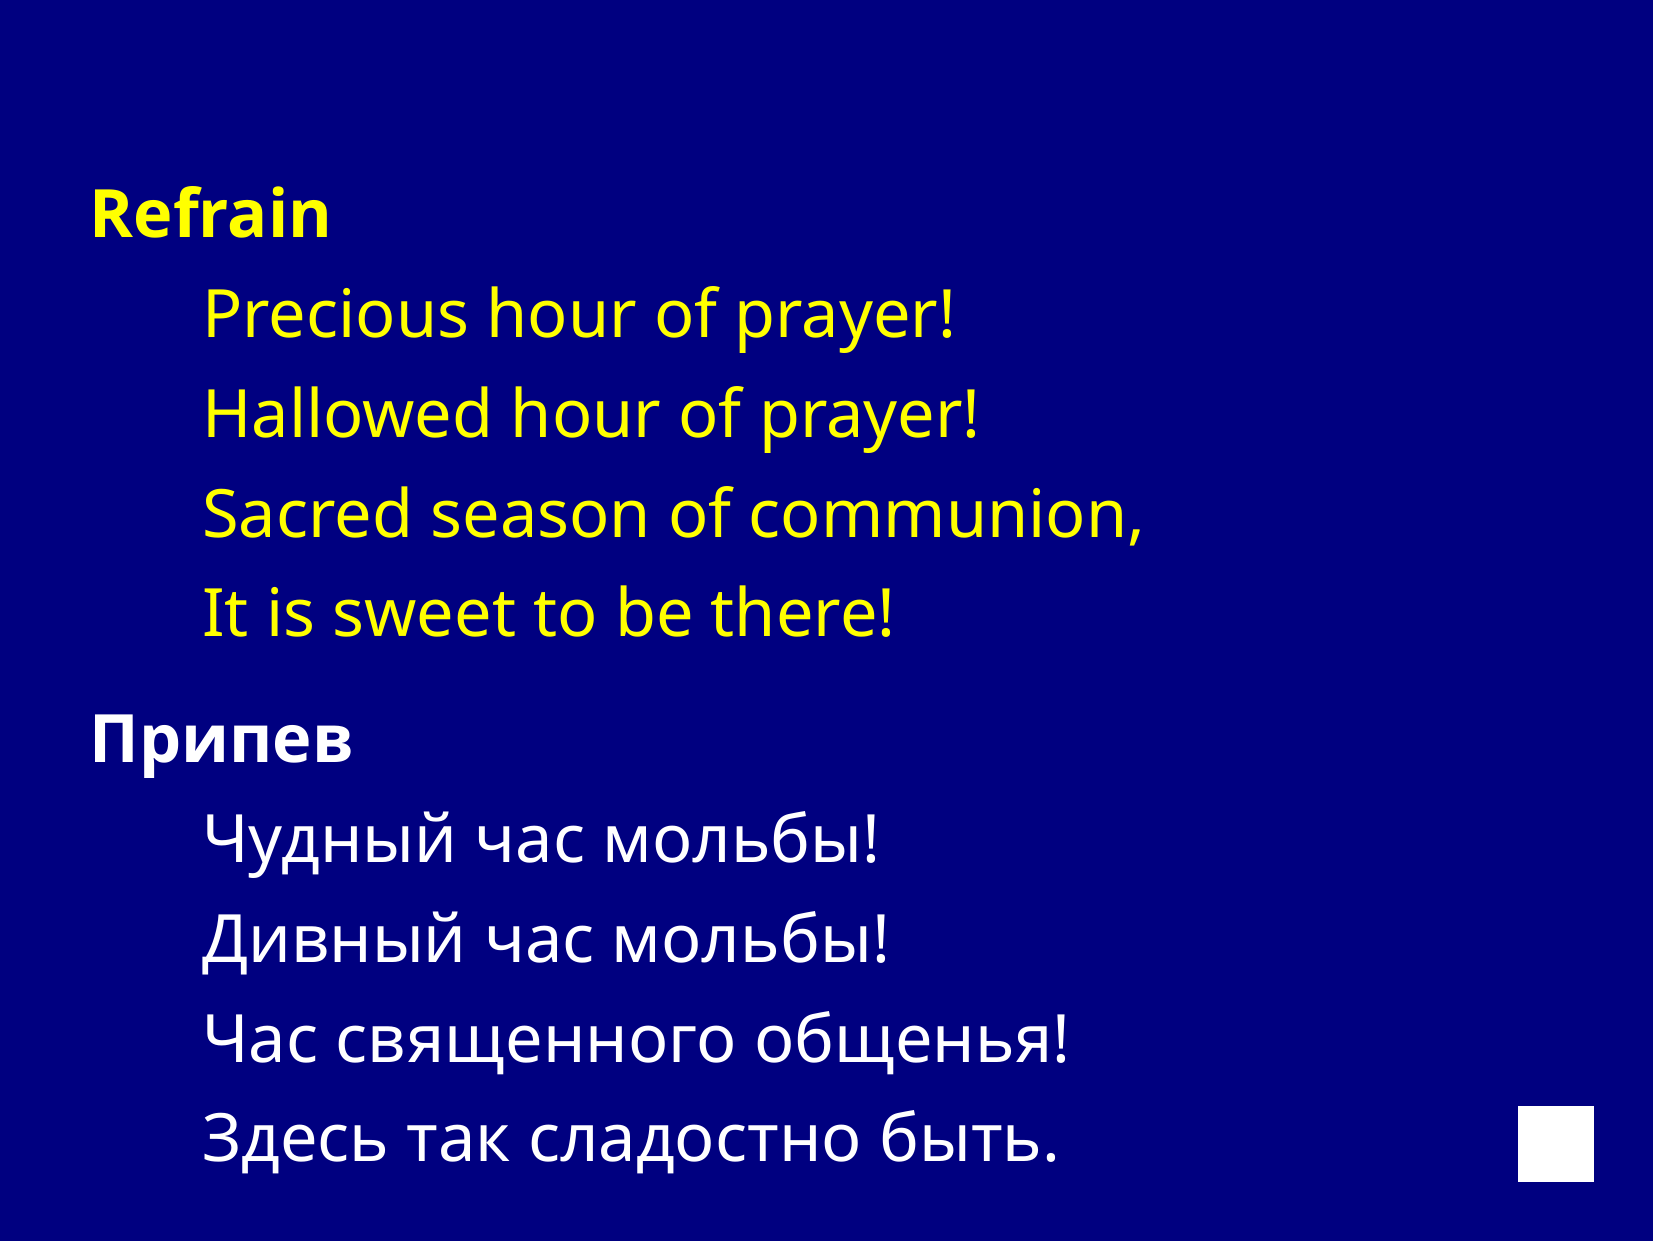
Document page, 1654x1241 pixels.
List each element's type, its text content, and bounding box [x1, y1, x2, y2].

text_box [1518, 1106, 1594, 1182]
text_box Припев Чудный час мольбы! Дивный час мольбы! Час священного общенья! Здесь так сладостно быть. [75, 675, 1576, 1163]
text_box Refrain Precious hour of prayer! Hallowed hour of prayer! Sacred season of communion, It is sweet to be there! [75, 150, 1576, 638]
